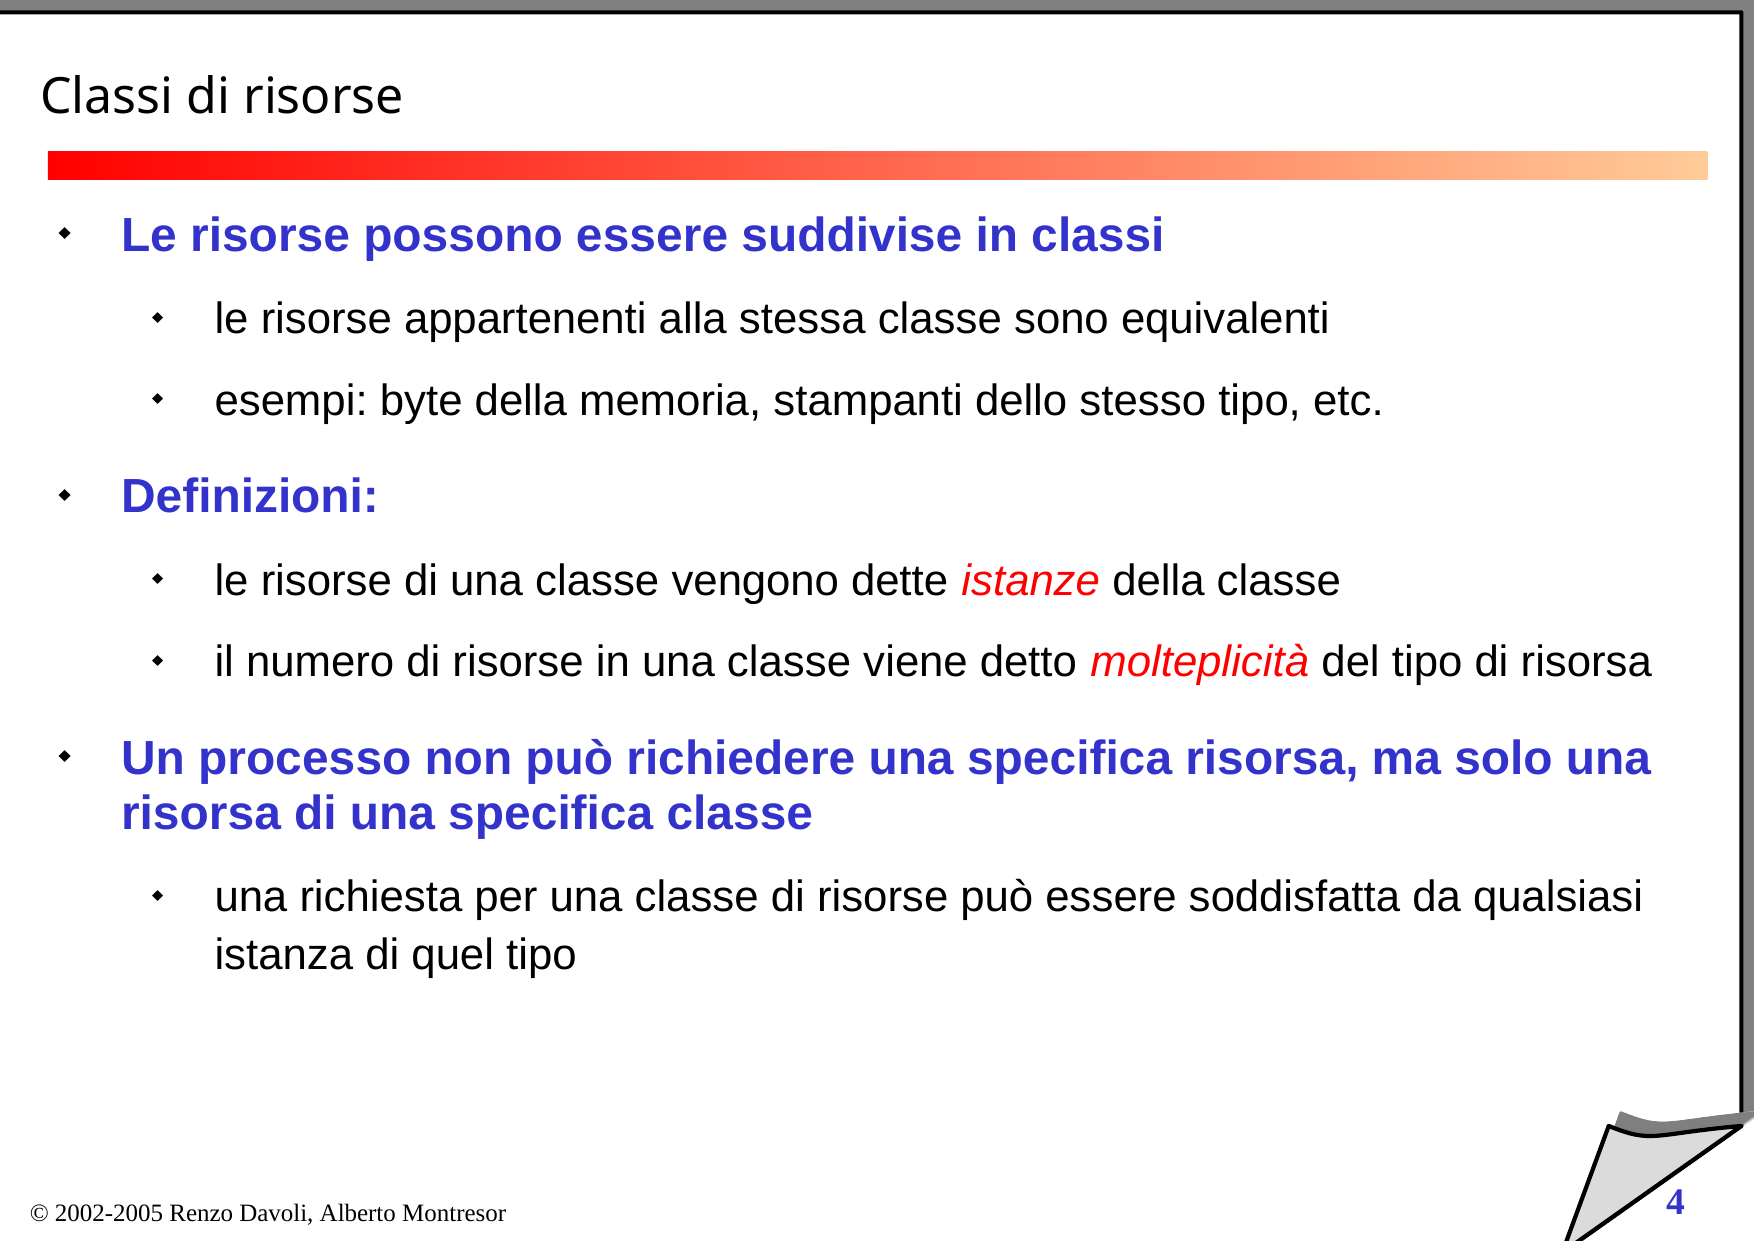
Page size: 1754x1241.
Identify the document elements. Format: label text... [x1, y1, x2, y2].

text_box q [750, 152, 754, 179]
list Le risorse possono essere suddivise in classi le risorse appartenenti alla stessa classe sono equivalenti esempi: byte della memoria, stampanti dello stesso tipo, etc. Definizioni: le risorse di una classe vengono dette istanze della classe il numero di risorse in una classe viene detto molteplicità del tipo di risorsa Un processo non può richiedere una specifica risorsa, ma solo una risorsa di una specifica classe una richiesta per una classe di risorse può essere soddisfatta da qualsiasi istanza di quel tipo [58, 206, 1696, 1128]
title Classi di risorse [40, 49, 1714, 144]
